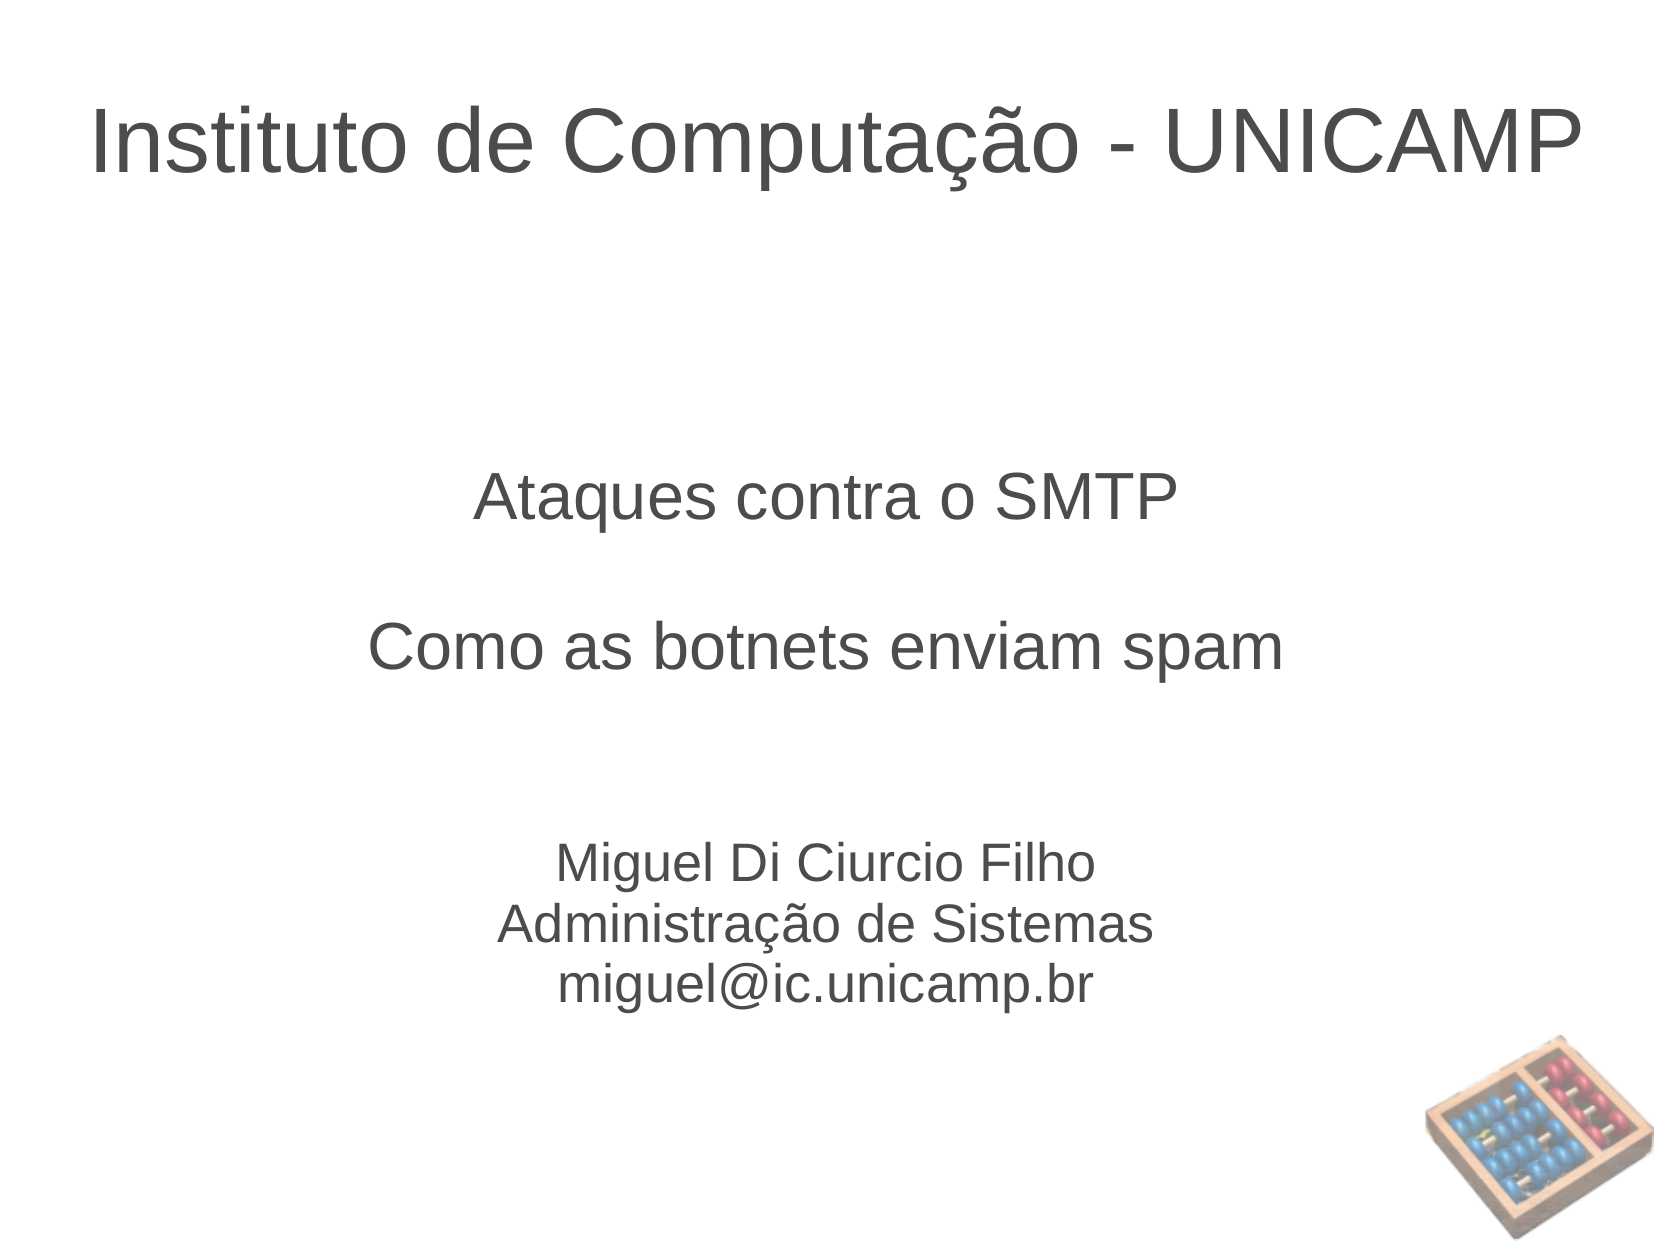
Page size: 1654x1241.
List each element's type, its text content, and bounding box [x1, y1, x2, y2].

subtitle Ataques contra o SMTP Como as botnets enviam spam Miguel Di Ciurcio Filho Administração de Sistemas miguel@ic.unicamp.br [82, 297, 1571, 1102]
title Instituto de Computação - UNICAMP [75, 44, 1601, 238]
